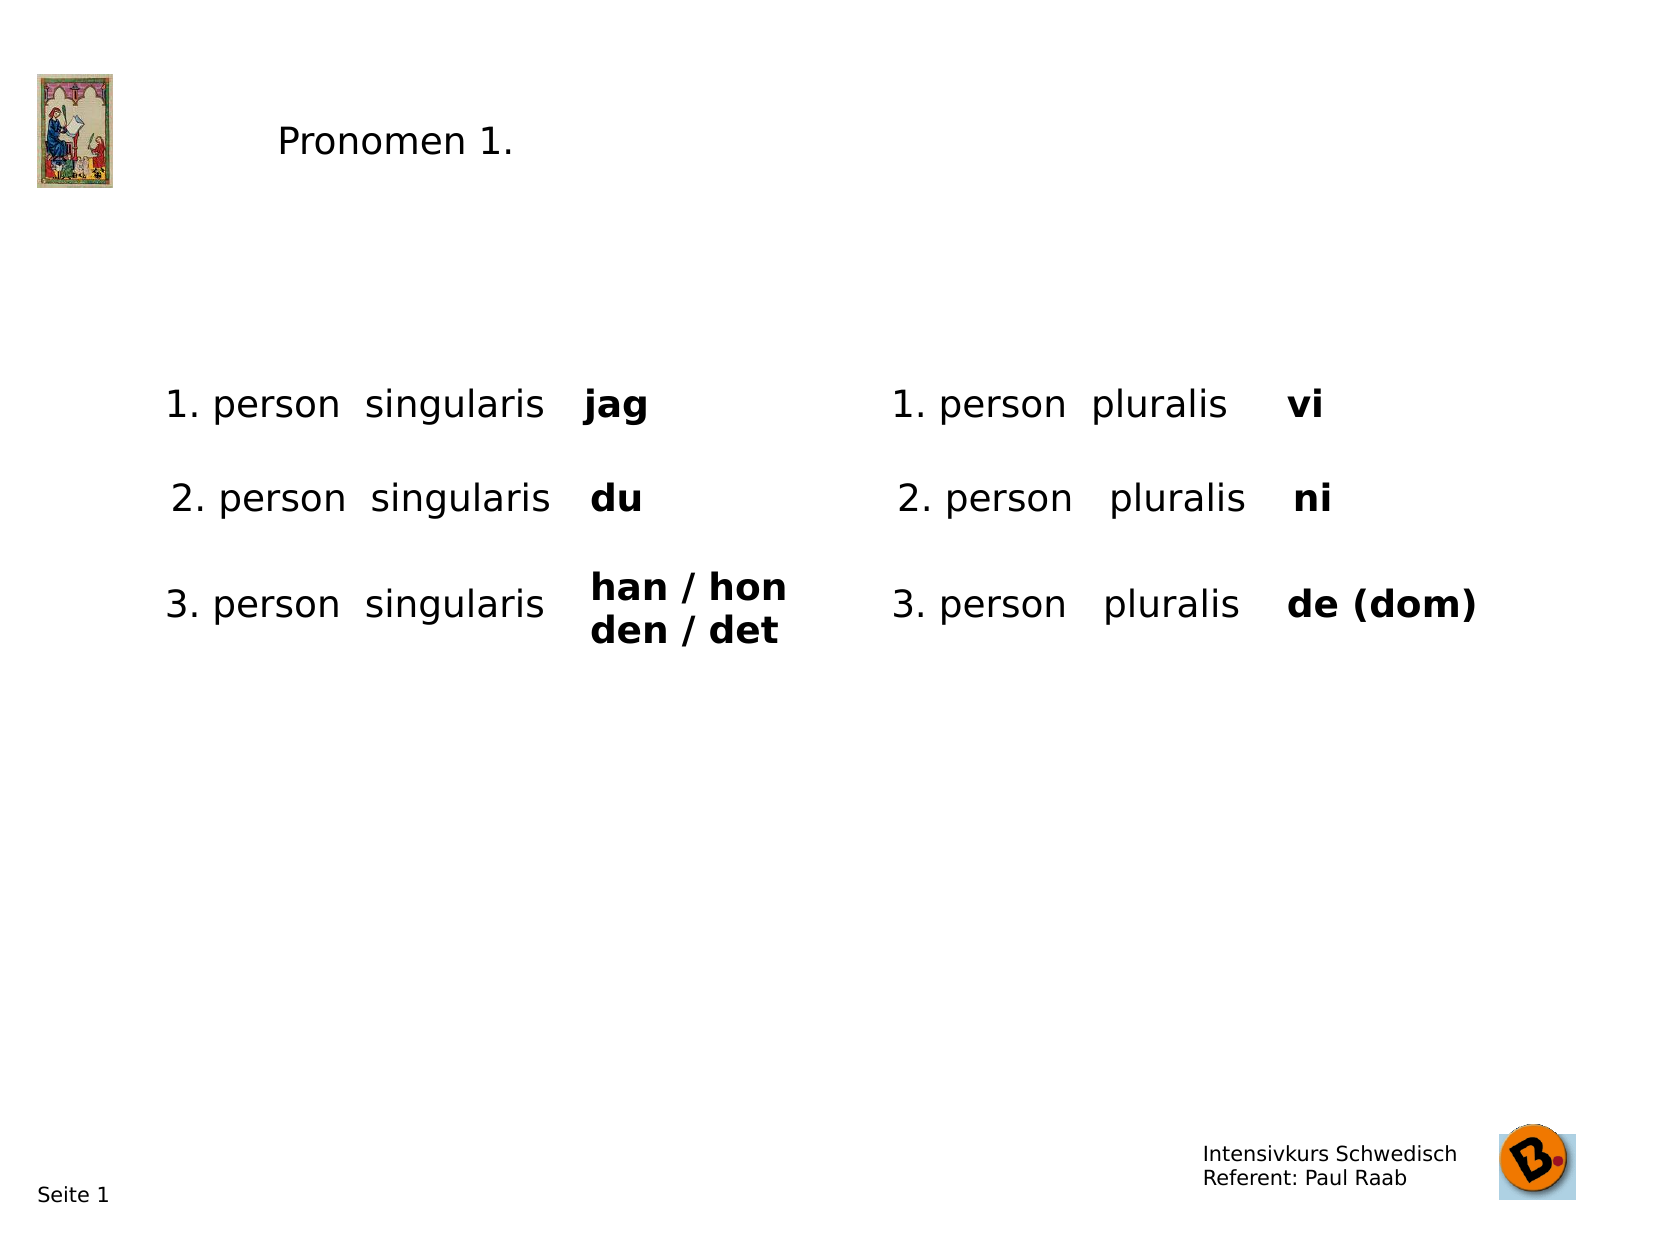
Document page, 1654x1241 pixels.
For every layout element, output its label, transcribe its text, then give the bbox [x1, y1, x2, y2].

text_box 1. person pluralis [876, 375, 1272, 434]
text_box jag [569, 375, 676, 434]
text_box ni [1278, 469, 1370, 528]
text_box han / hon den / det [575, 558, 855, 660]
text_box vi [1272, 375, 1364, 434]
text_box du [575, 469, 668, 528]
text_box 2. person singularis [155, 469, 569, 528]
text_box 2. person pluralis [882, 469, 1278, 528]
text_box Pronomen 1. [262, 112, 1163, 171]
text_box 3. person pluralis [876, 575, 1272, 635]
picture [37, 74, 113, 188]
picture [1499, 1124, 1576, 1200]
text_box 3. person singularis [150, 575, 563, 635]
text_box 1. person singularis [150, 375, 563, 434]
text_box de (dom) [1272, 575, 1538, 635]
